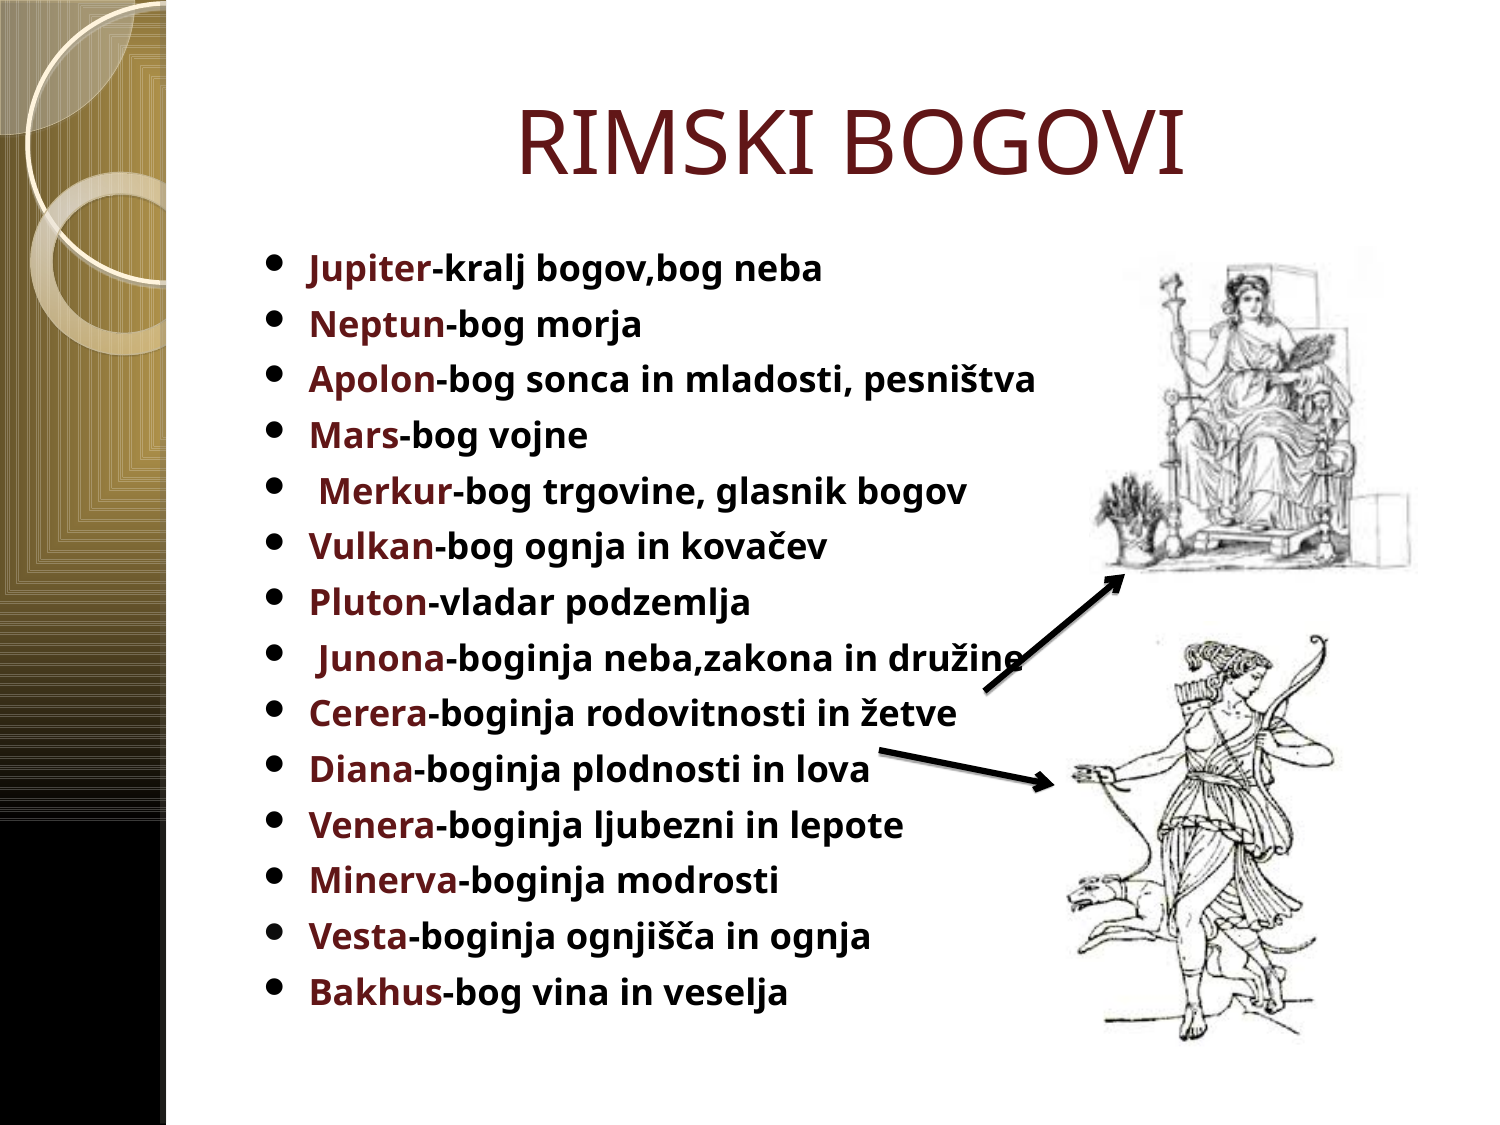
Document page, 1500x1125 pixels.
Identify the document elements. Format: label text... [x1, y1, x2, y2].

picture [1089, 246, 1418, 583]
title RIMSKI BOGOVI [235, 45, 1466, 233]
picture [1054, 621, 1062, 628]
picture [1054, 621, 1344, 1048]
list Jupiter-kralj bogov,bog neba Neptun-bog morja Apolon-bog sonca in mladosti, pesništva Mars-bog vojne Merkur-bog trgovine, glasnik bogov Vulkan-bog ognja in kovačev Pluton-vladar podzemlja Junona-boginja neba,zakona in družine Cerera-boginja rodovitnosti in žetve Diana-boginja plodnosti in lova Venera-boginja ljubezni in lepote Minerva-boginja modrosti Vesta-boginja ognjišča in ognja Bakhus-bog vina in veselja [235, 237, 1466, 1025]
